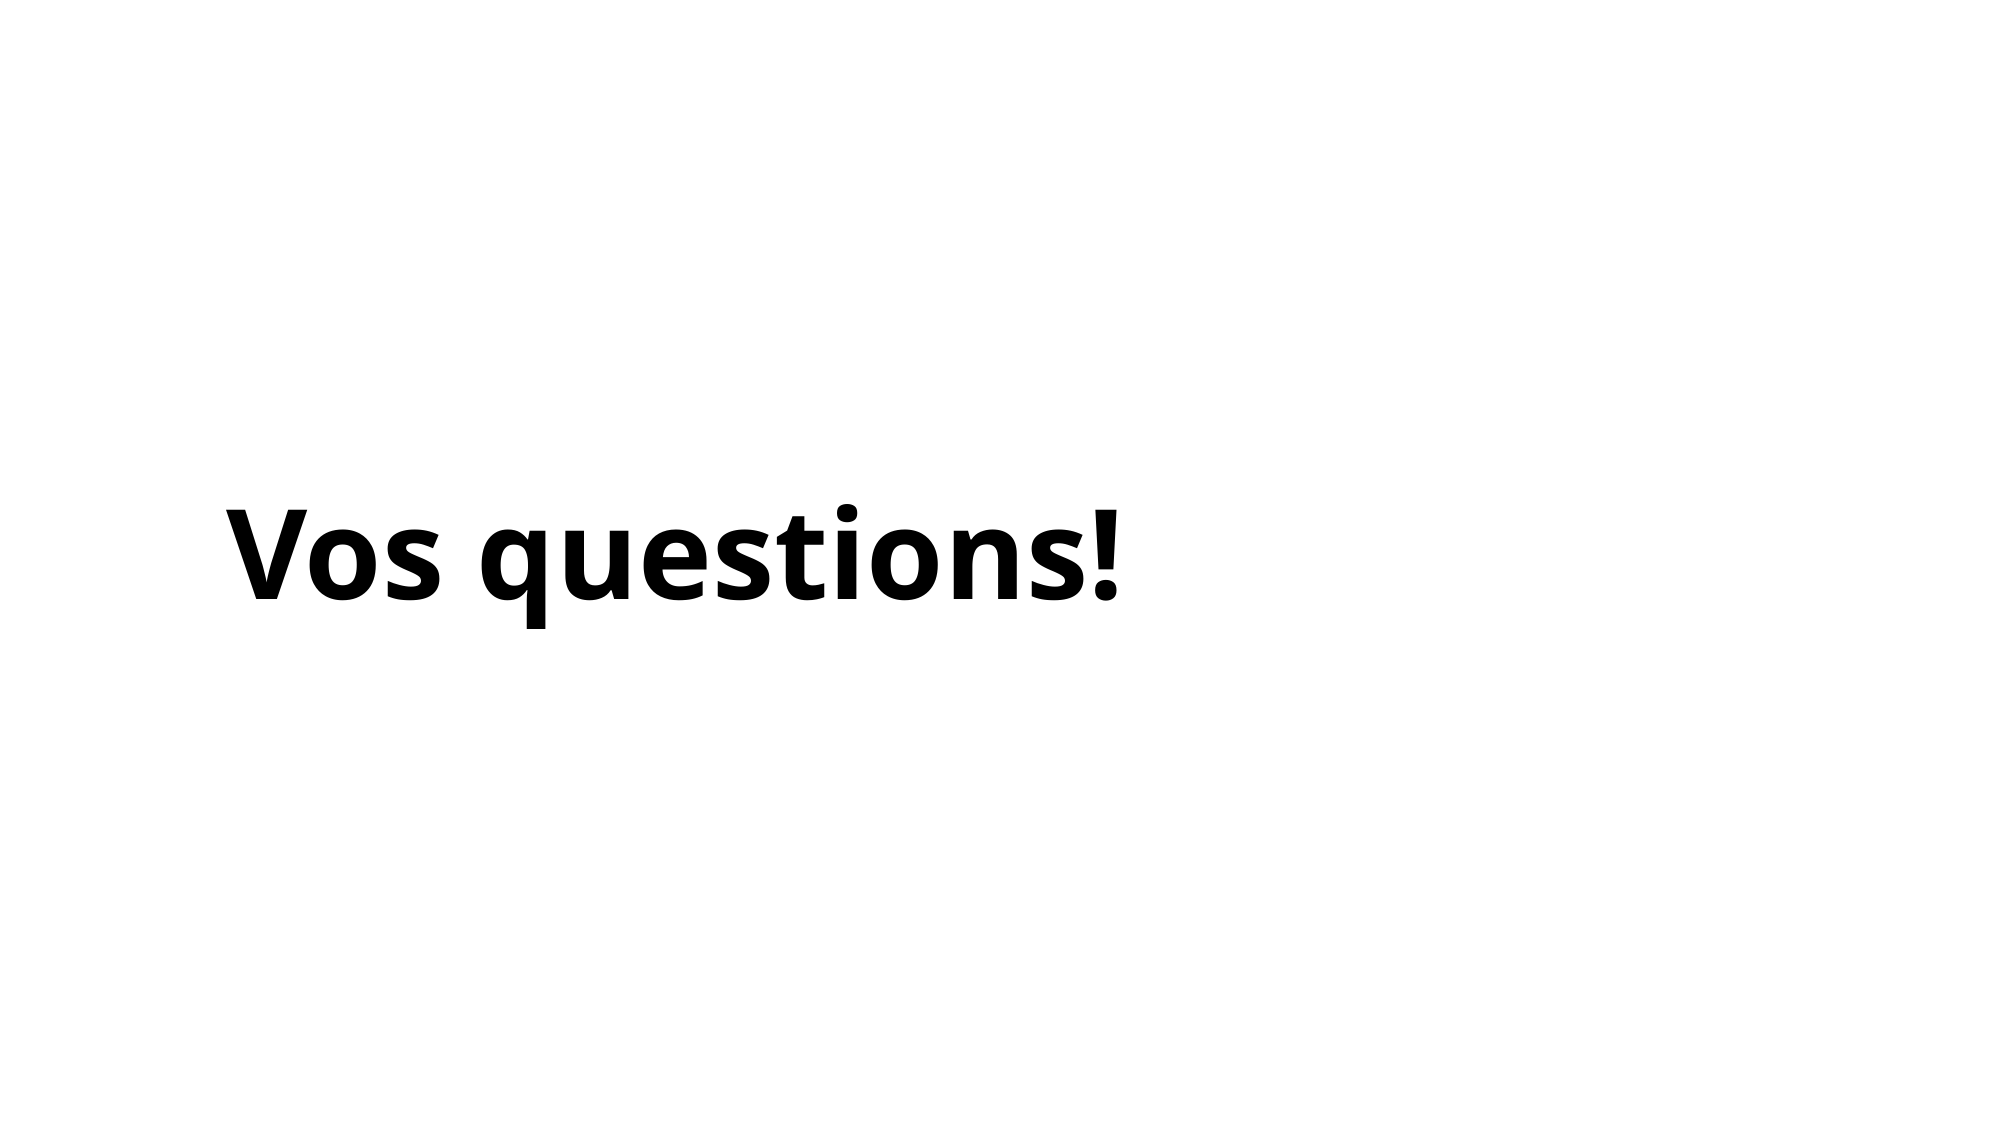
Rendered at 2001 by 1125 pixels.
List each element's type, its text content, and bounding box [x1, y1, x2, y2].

title Vos questions! [211, 484, 1937, 702]
